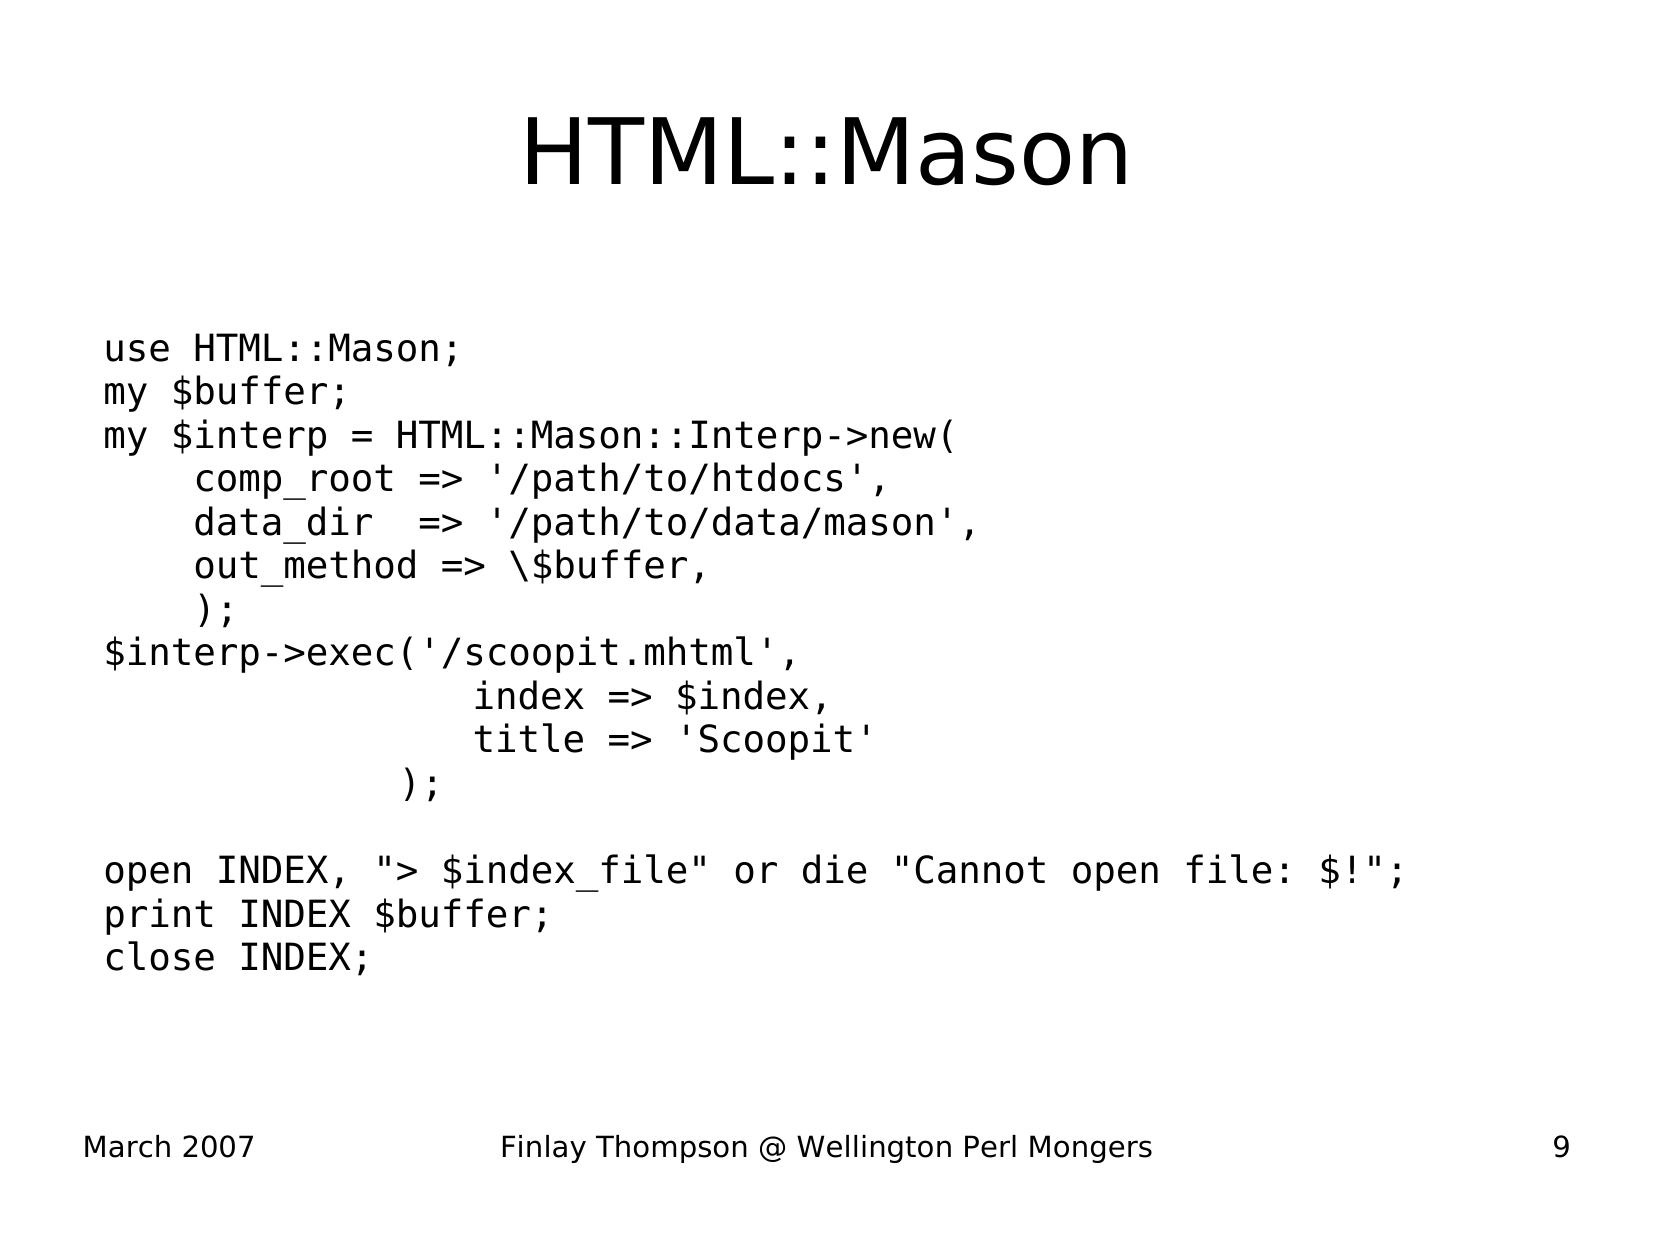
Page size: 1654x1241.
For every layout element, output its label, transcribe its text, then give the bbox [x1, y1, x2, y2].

text_box use HTML::Mason; my $buffer; my $interp = HTML::Mason::Interp->new( comp_root => '/path/to/htdocs', data_dir => '/path/to/data/mason', out_method => \$buffer, ); $interp->exec('/scoopit.mhtml', index => $index, title => 'Scoopit' ); open INDEX, "> $index_file" or die "Cannot open file: $!"; print INDEX $buffer; close INDEX; [88, 319, 1535, 987]
title HTML::Mason [82, 49, 1571, 257]
